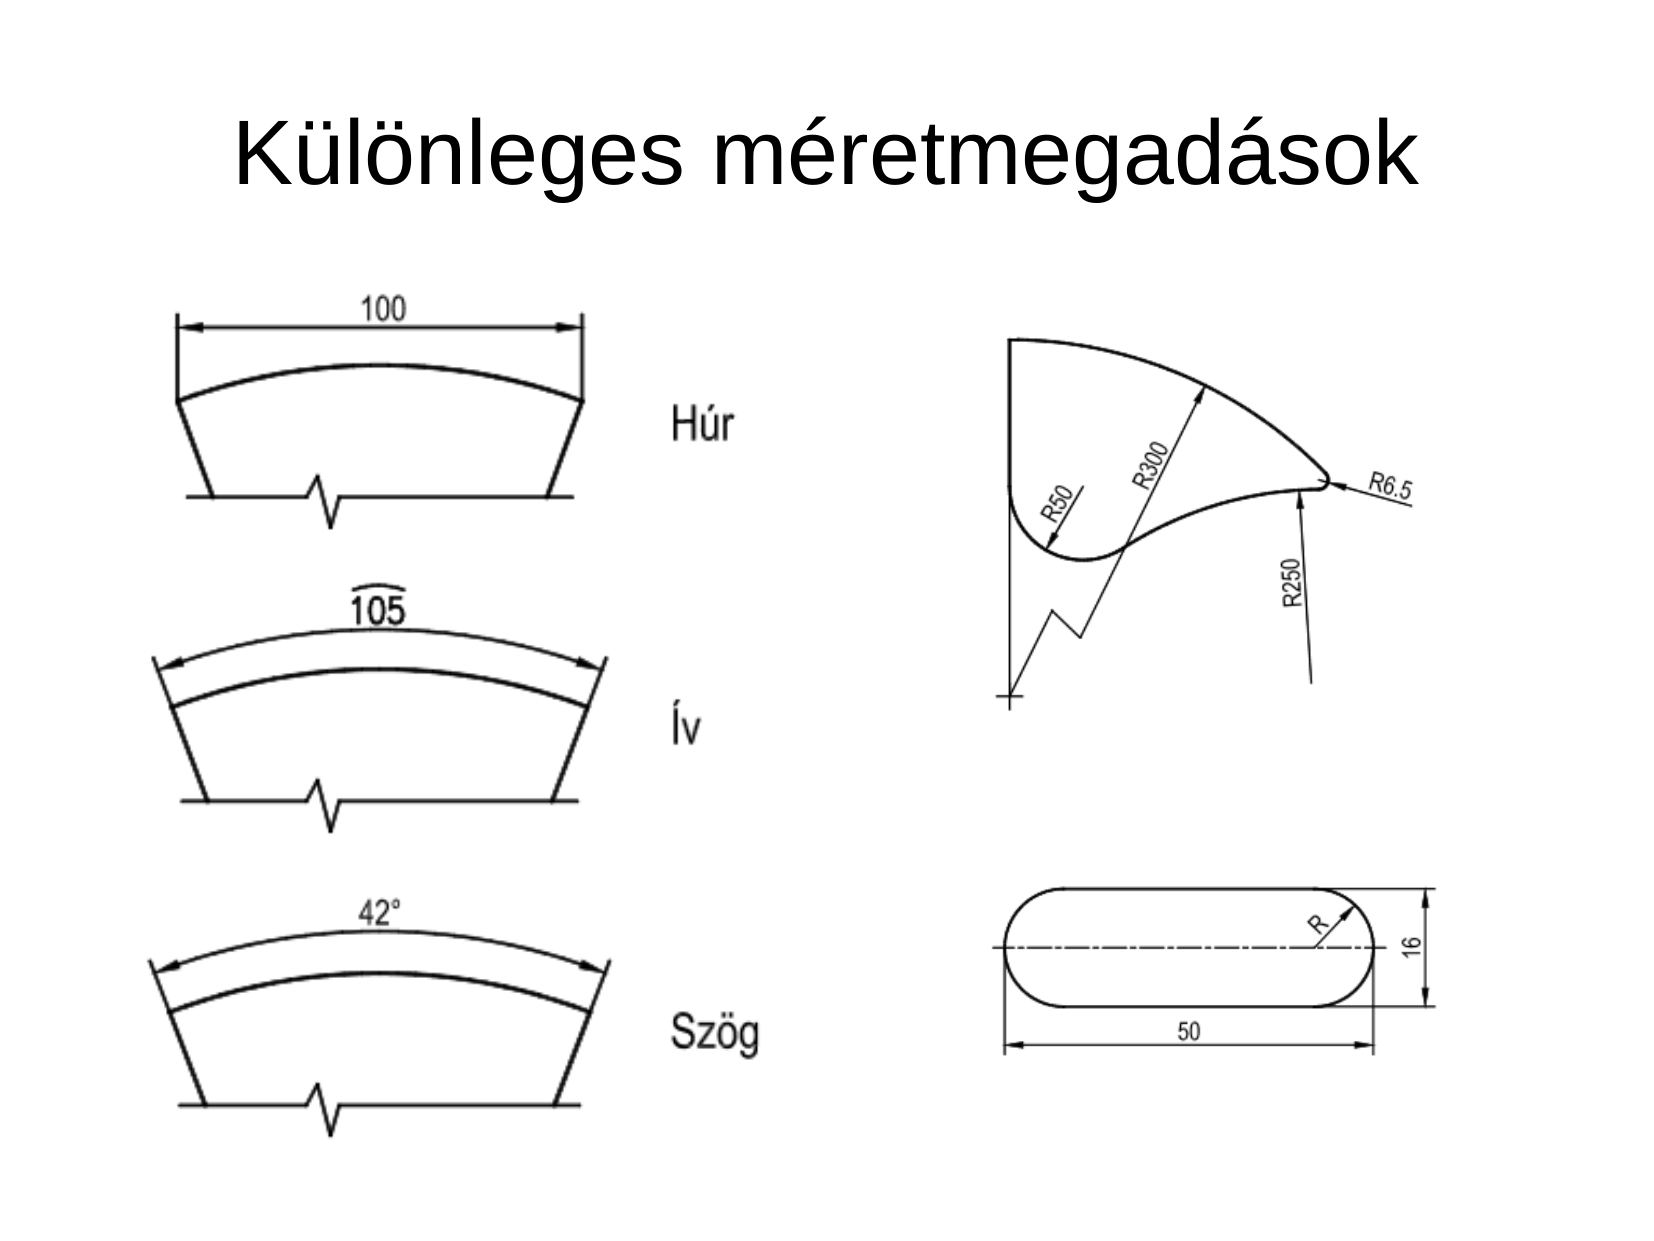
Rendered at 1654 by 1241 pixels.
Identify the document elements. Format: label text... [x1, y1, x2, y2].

picture [958, 838, 1441, 1077]
title Különleges méretmegadások [82, 49, 1571, 257]
picture [973, 295, 1453, 736]
picture [81, 241, 784, 1146]
